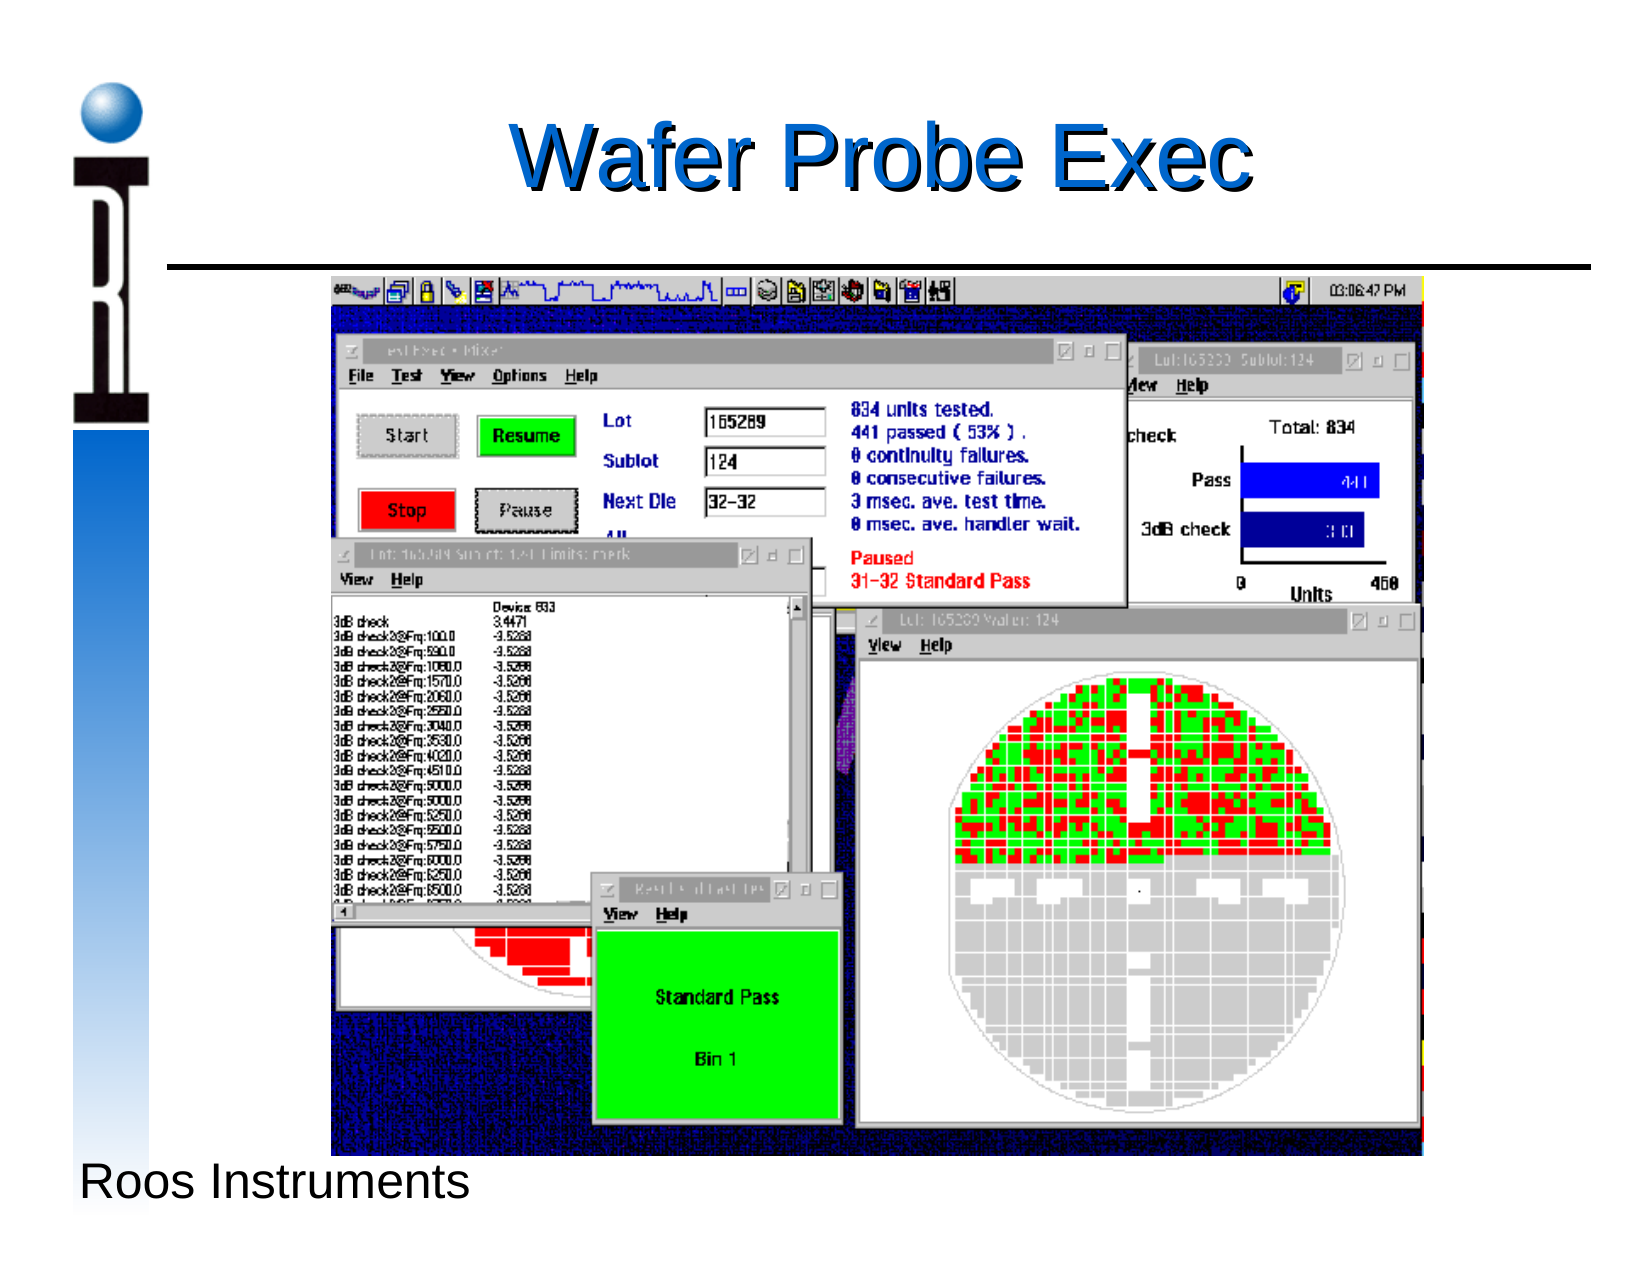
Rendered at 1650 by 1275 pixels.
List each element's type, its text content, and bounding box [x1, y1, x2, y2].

title Wafer Probe Exec [171, 59, 1591, 253]
picture [69, 78, 154, 430]
picture [331, 276, 1424, 1156]
